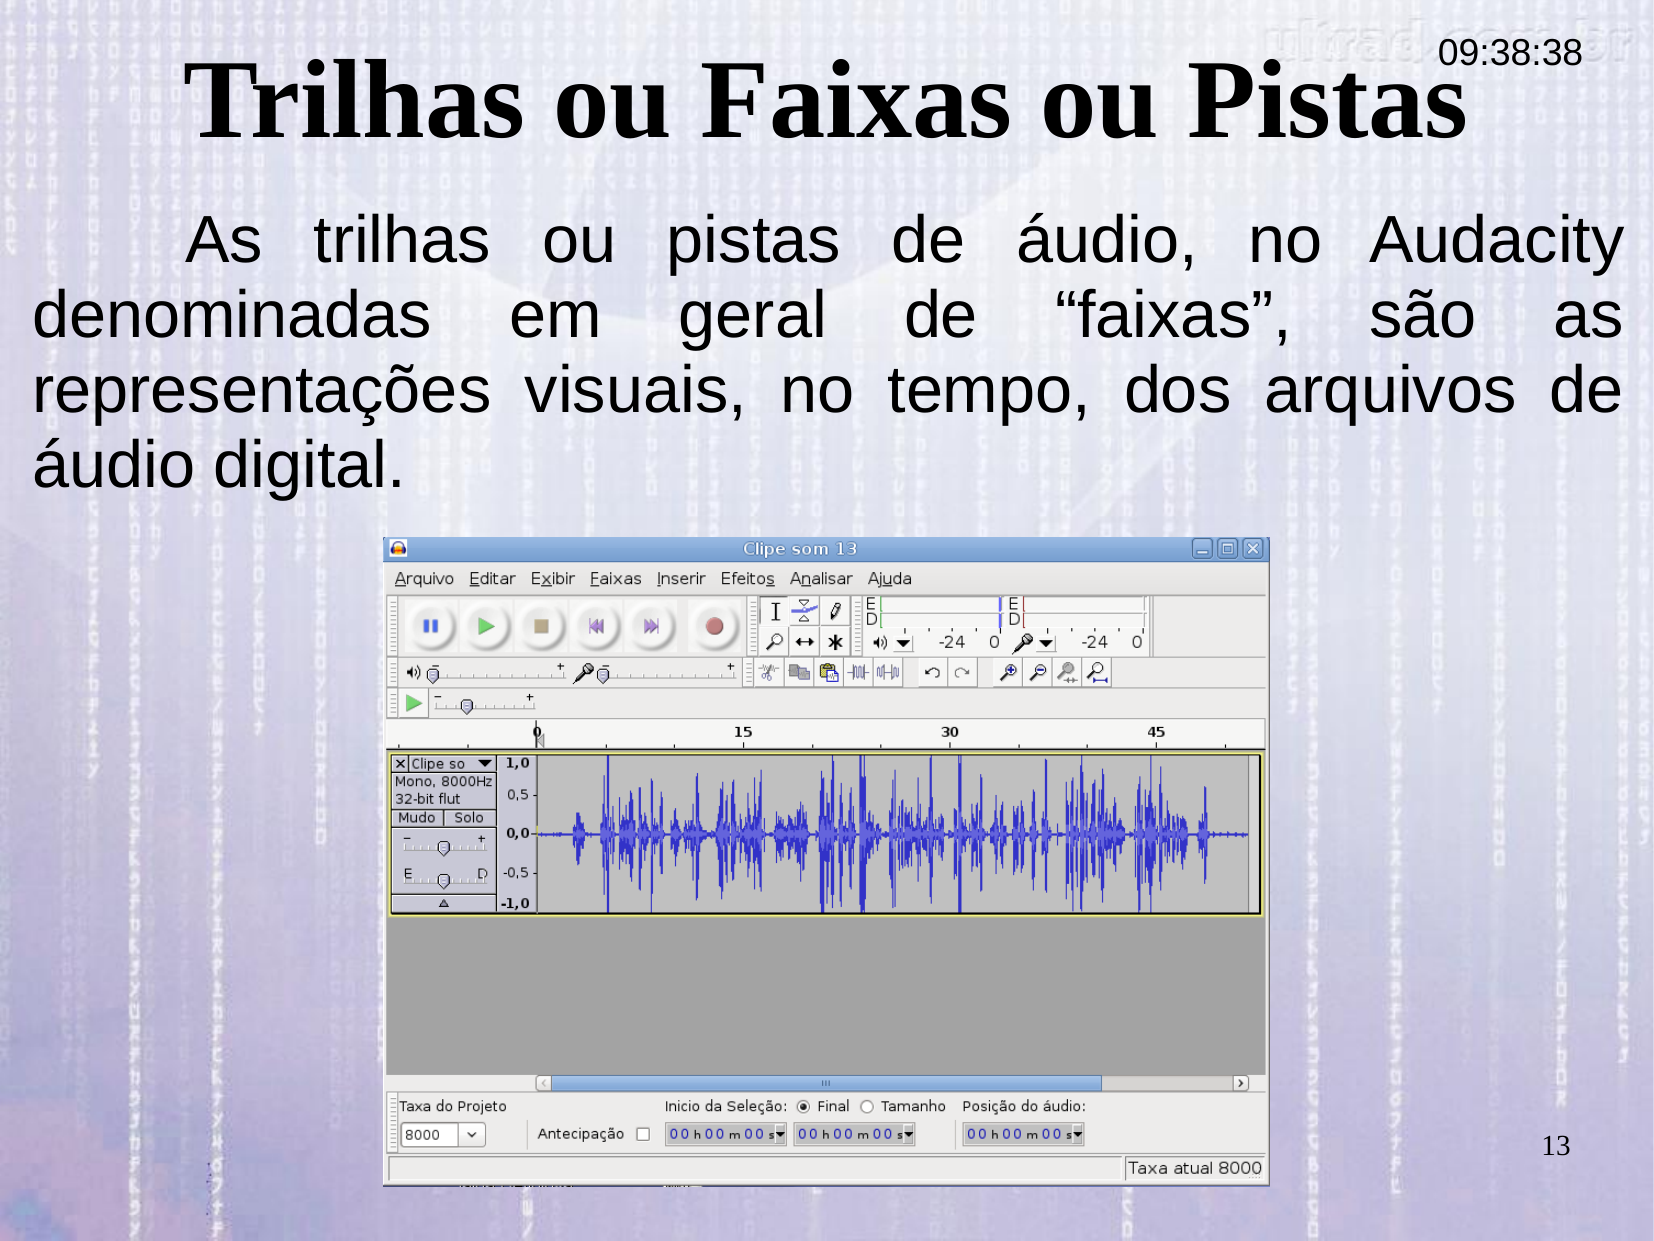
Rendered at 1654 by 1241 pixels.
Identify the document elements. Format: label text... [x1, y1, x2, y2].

text_box Trilhas ou Faixas ou Pistas [29, 29, 1625, 191]
text_box 12:04:16 [1423, 23, 1631, 94]
picture [0, 0, 1654, 1241]
text_box As trilhas ou pistas de áudio, no Audacity denominadas em geral de “faixas”, são as representações visuais, no tempo, dos arquivos de áudio digital. [17, 194, 1641, 509]
